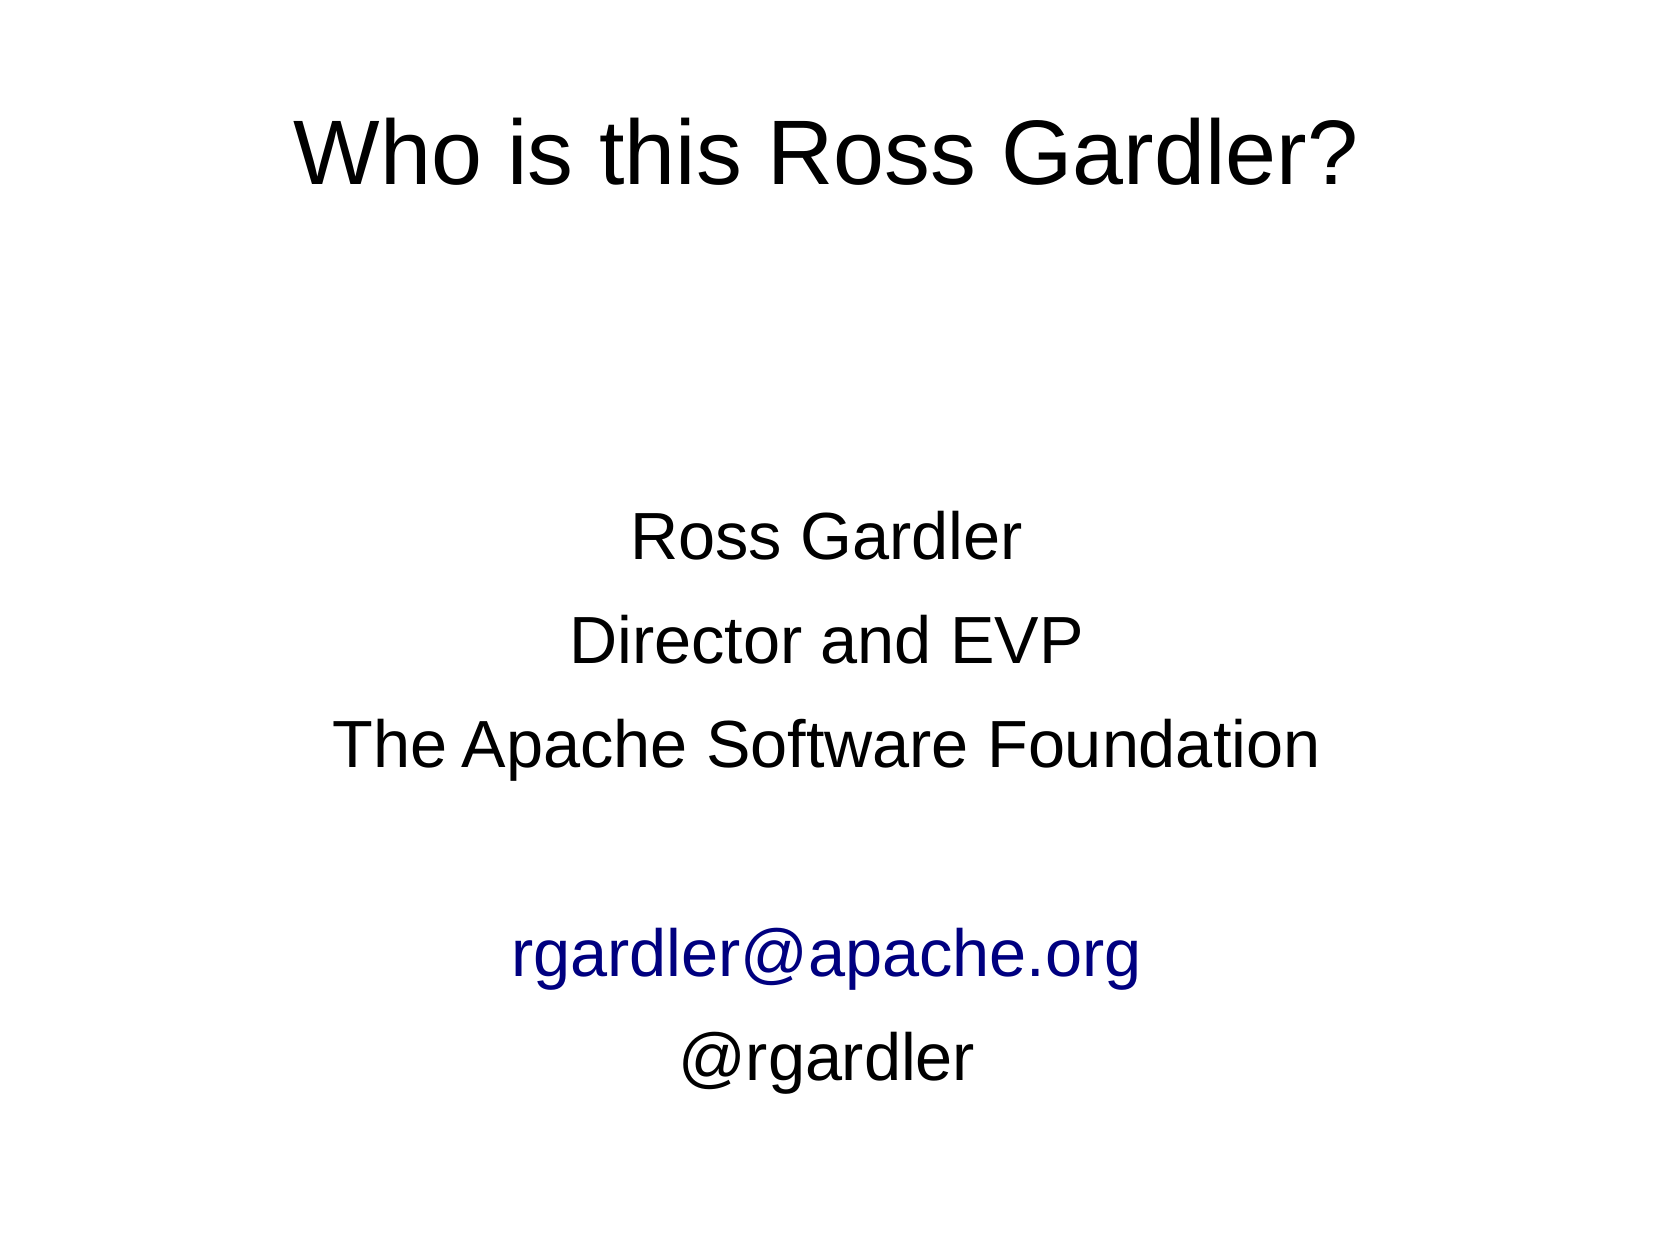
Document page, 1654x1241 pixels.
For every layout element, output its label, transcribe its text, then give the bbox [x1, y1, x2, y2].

list Ross Gardler Director and EVP The Apache Software Foundation rgardler@apache.org @rgardler [82, 290, 1571, 1200]
title Who is this Ross Gardler? [82, 49, 1571, 257]
